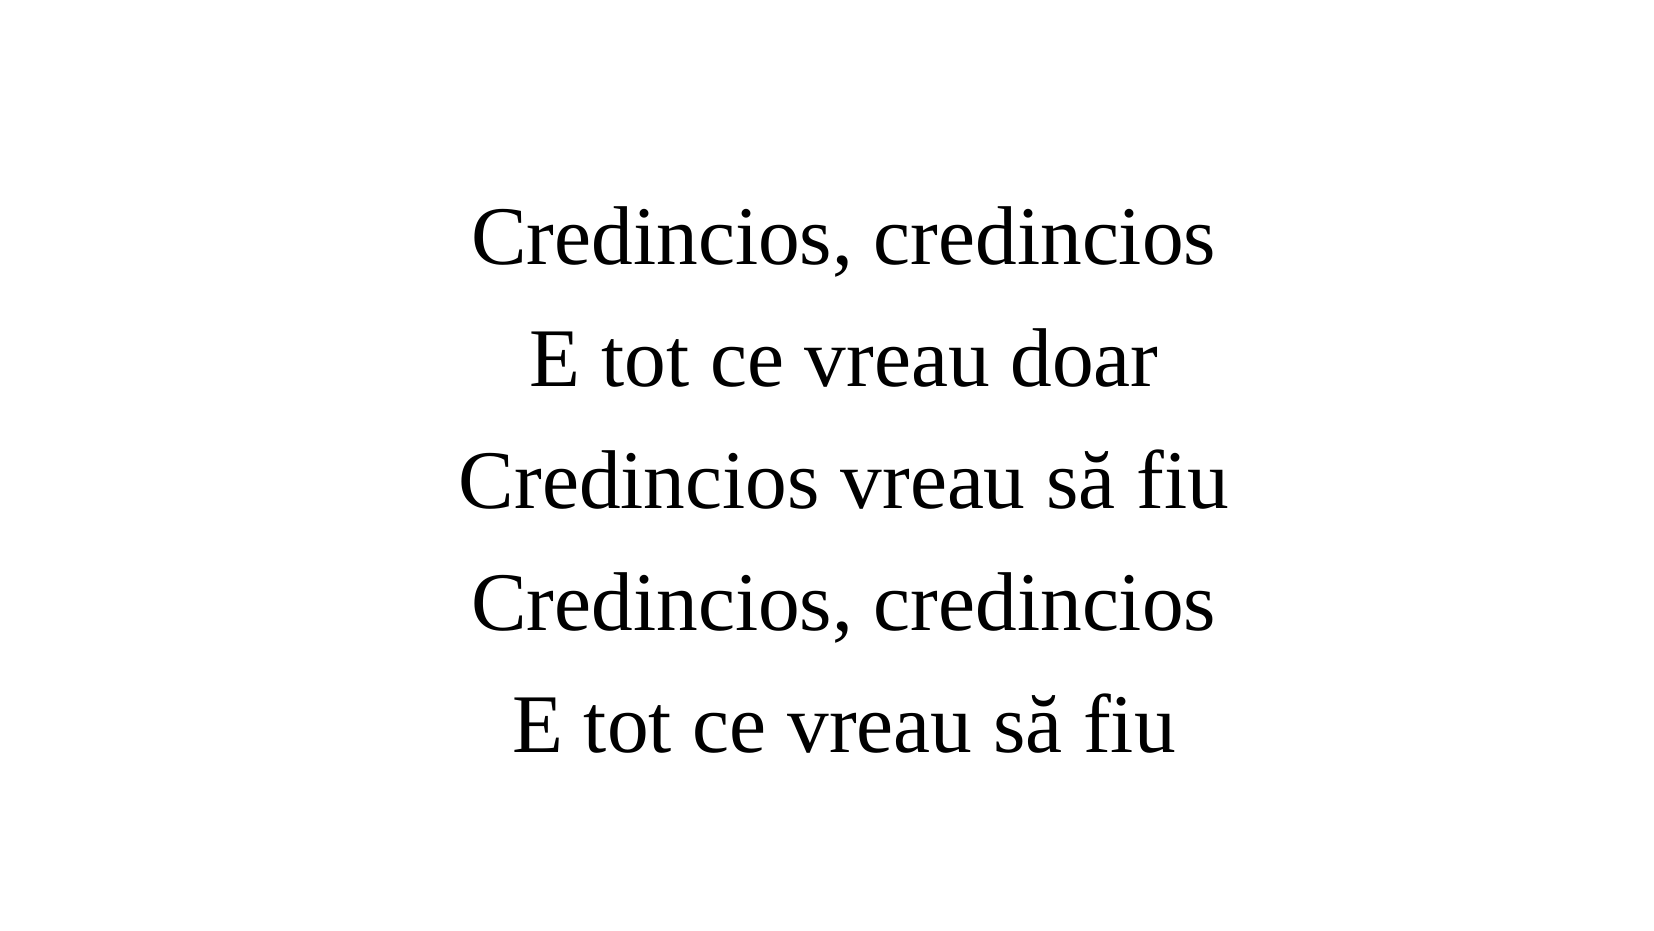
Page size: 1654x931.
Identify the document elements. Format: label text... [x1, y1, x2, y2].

subtitle Credincios, credincios E tot ce vreau doar Credincios vreau să fiu Credincios, credincios E tot ce vreau să fiu [153, 176, 1536, 775]
